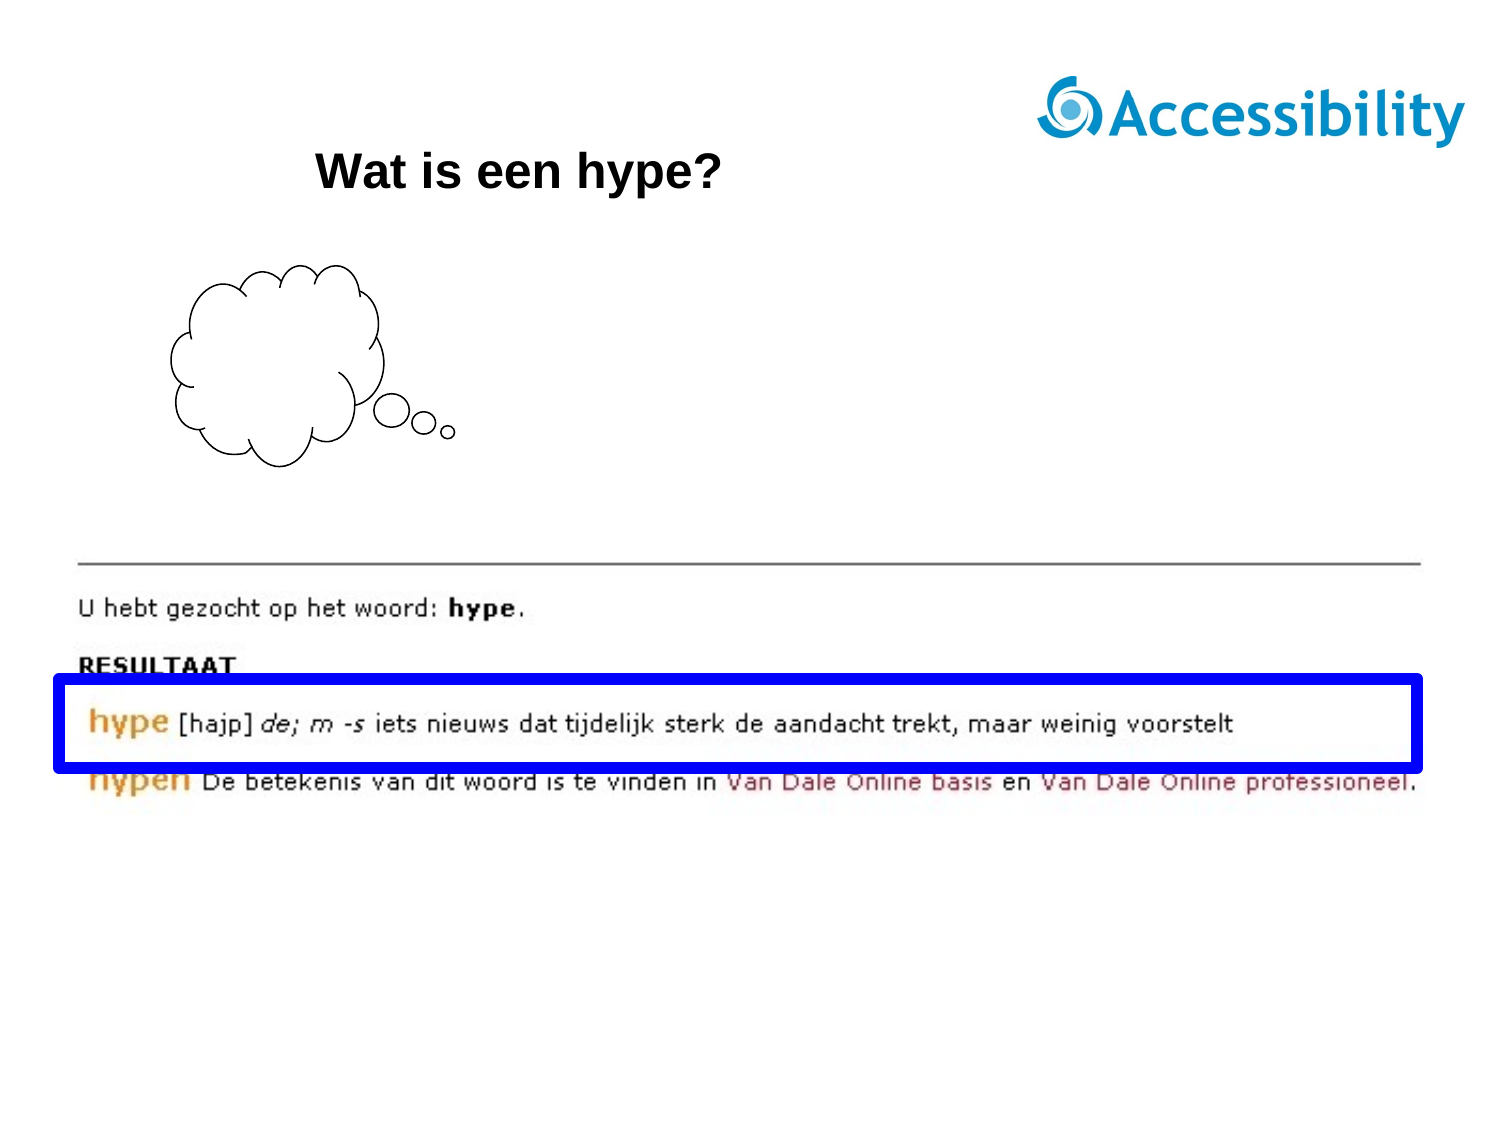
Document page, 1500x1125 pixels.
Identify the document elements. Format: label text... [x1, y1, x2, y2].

text_box [373, 393, 410, 428]
text_box [411, 411, 436, 435]
text_box [440, 425, 455, 439]
picture [57, 540, 1447, 827]
text_box Wat is een hype? [300, 131, 739, 207]
text_box [59, 679, 1418, 768]
text_box [171, 265, 384, 467]
picture [1037, 76, 1465, 148]
